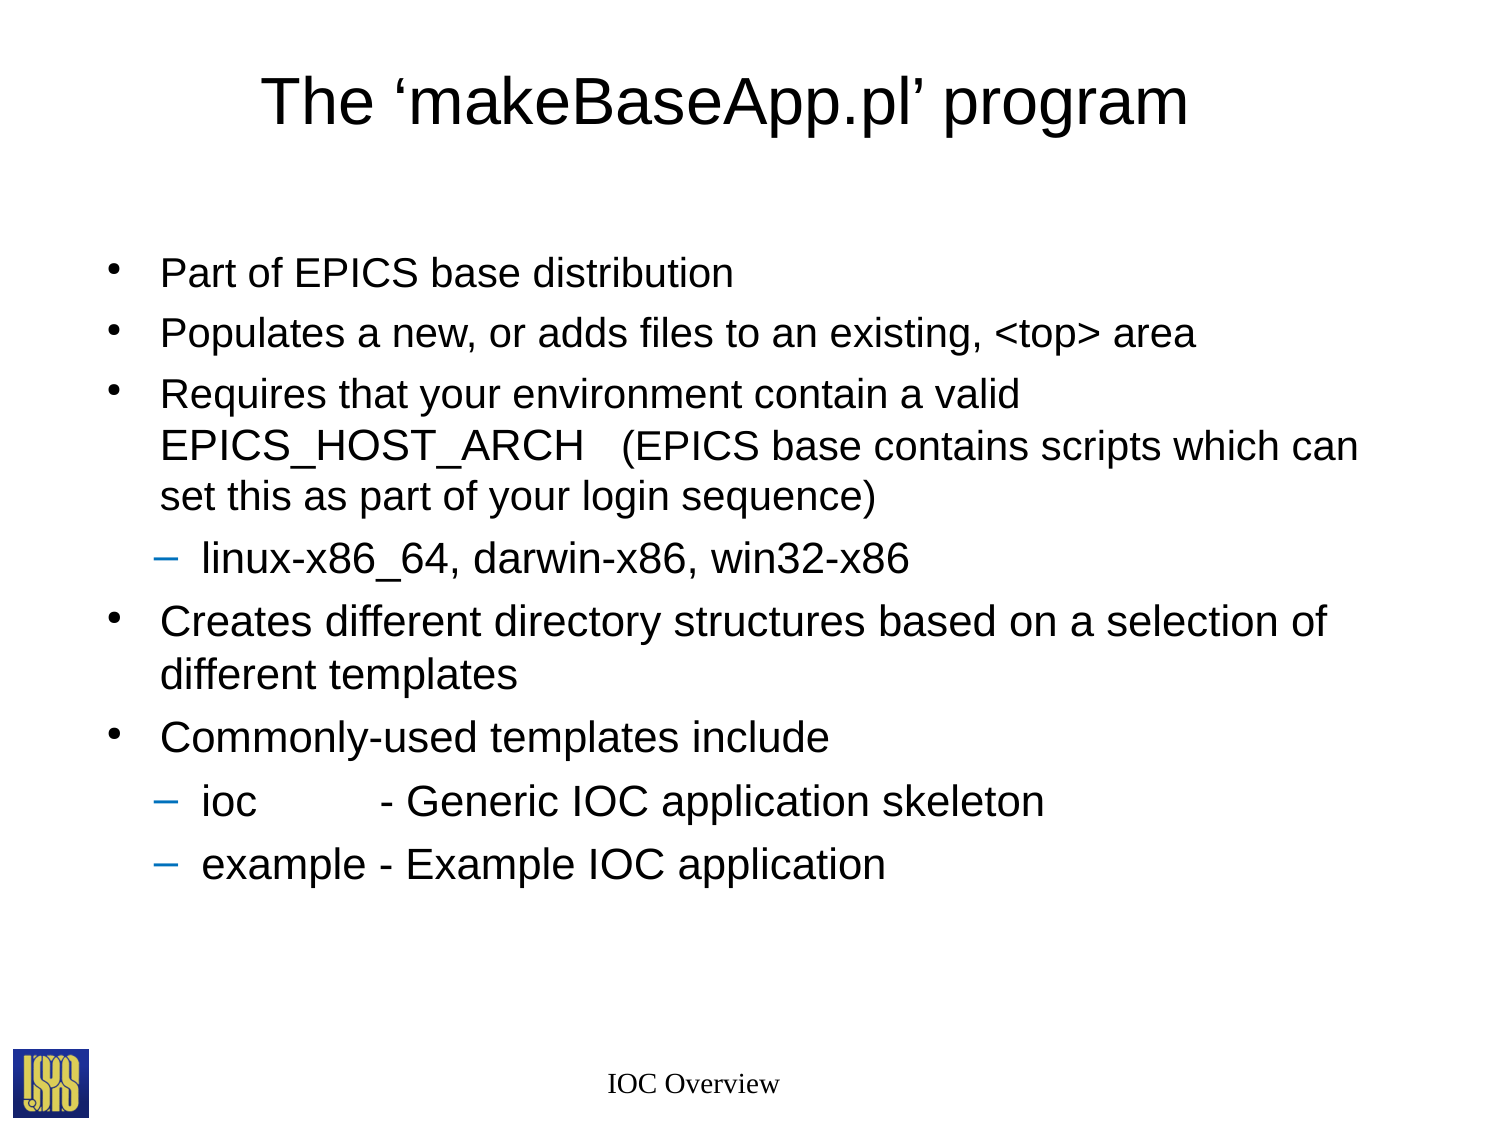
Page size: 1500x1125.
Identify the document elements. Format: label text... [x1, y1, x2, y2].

picture [13, 1049, 89, 1118]
title The ‘makeBaseApp.pl’ program [55, 57, 1361, 146]
list Part of EPICS base distribution Populates a new, or adds files to an existing, <top> area Requires that your environment contain a valid EPICS_HOST_ARCH (EPICS base contains scripts which can set this as part of your login sequence) linux-x86_64, darwin-x86, win32-x86 Creates different directory structures based on a selection of different templates Commonly-used templates include ioc - Generic IOC application skeleton example - Example IOC application [74, 237, 1407, 898]
